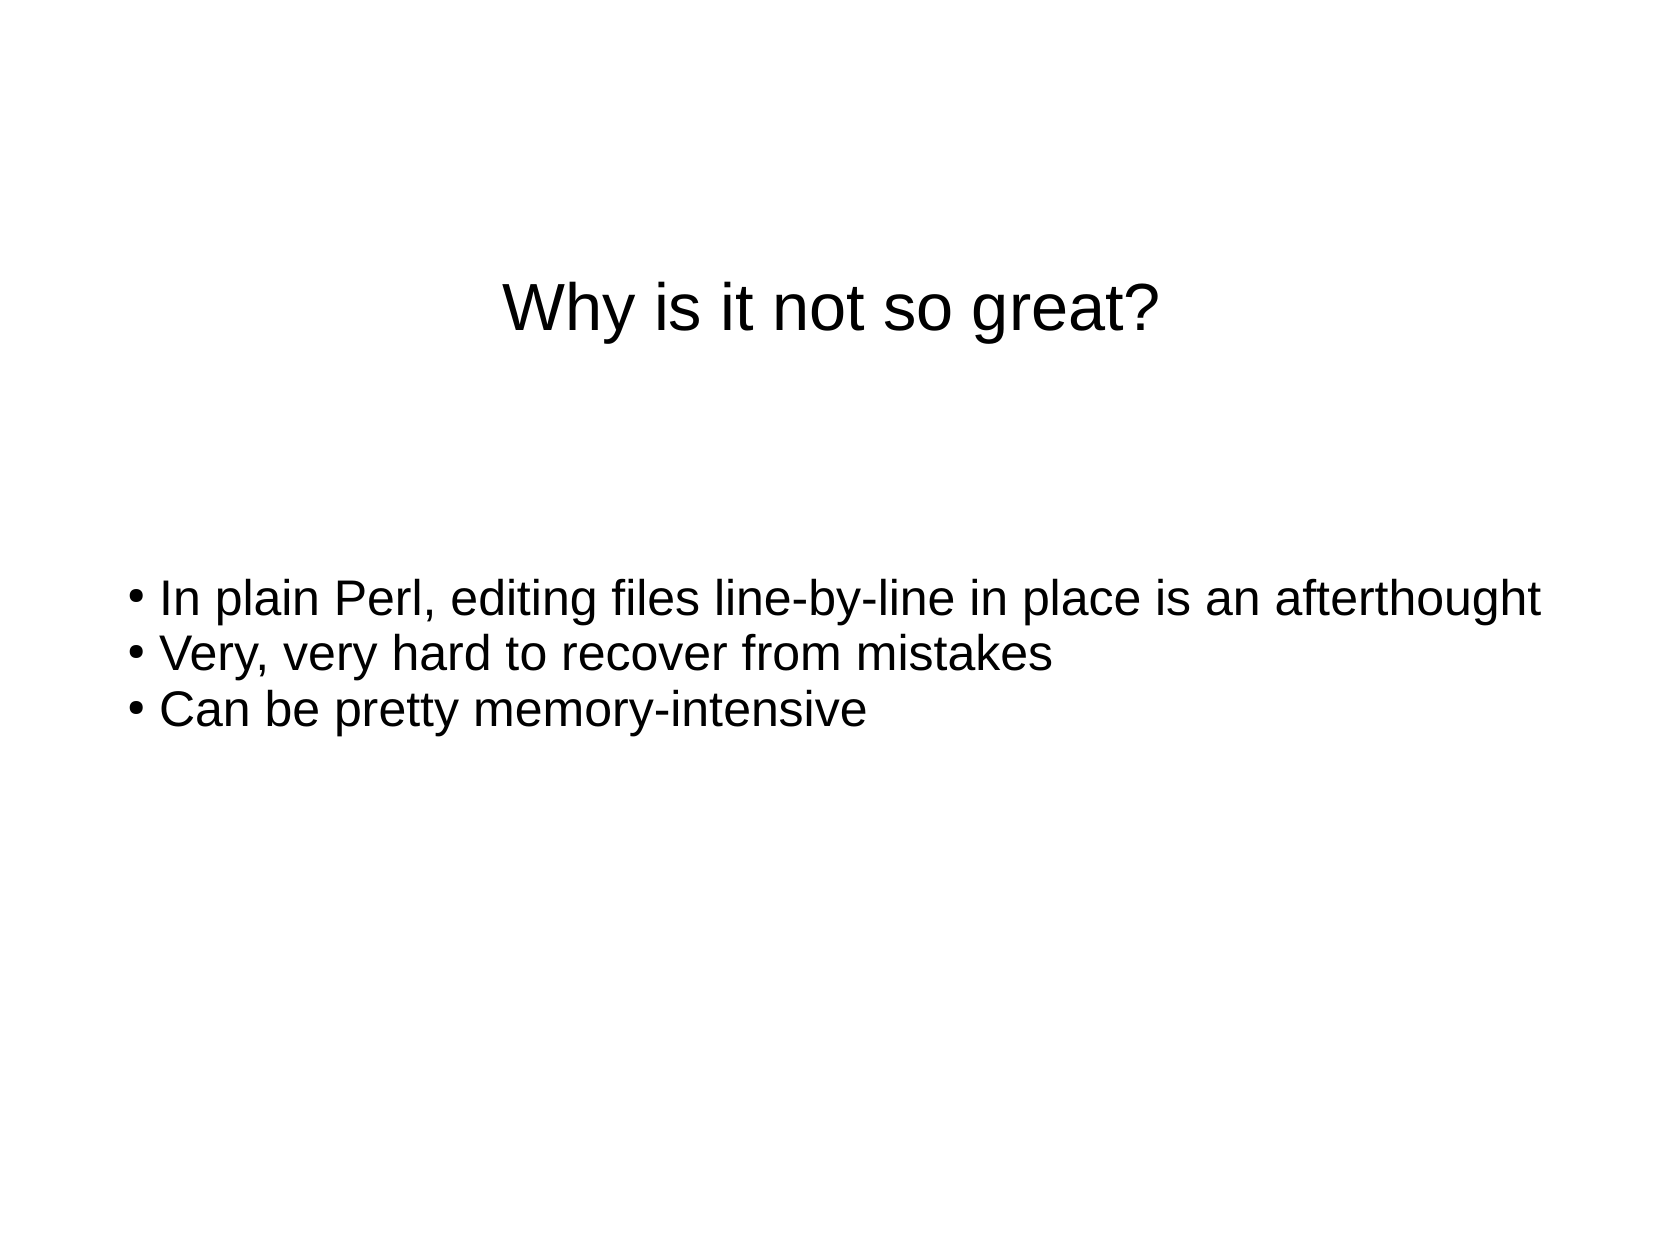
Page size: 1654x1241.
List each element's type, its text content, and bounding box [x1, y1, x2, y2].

text_box Why is it not so great? [487, 262, 1178, 353]
text_box In plain Perl, editing files line-by-line in place is an afterthought Very, very hard to recover from mistakes Can be pretty memory-intensive [112, 562, 1558, 745]
